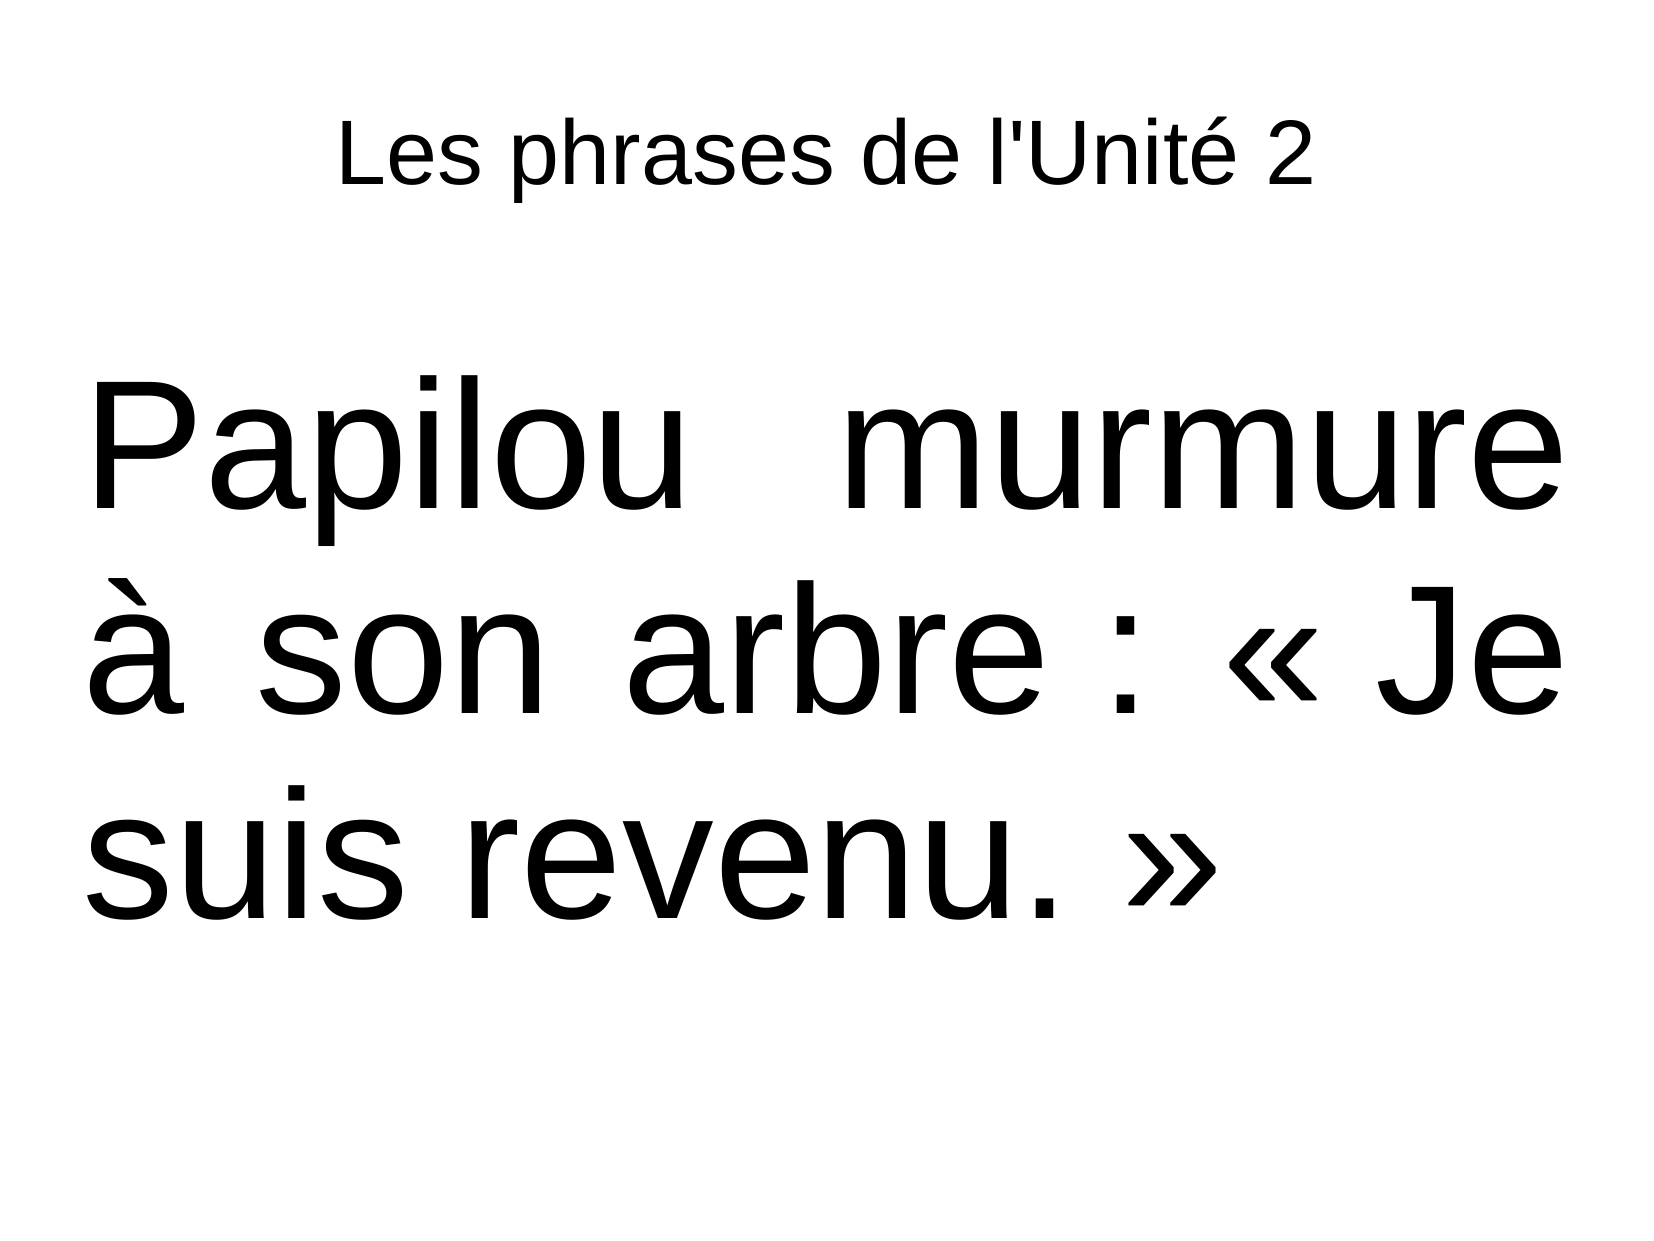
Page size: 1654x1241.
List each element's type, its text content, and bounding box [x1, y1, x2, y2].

title Les phrases de l'Unité 2 [82, 49, 1571, 257]
subtitle Papilou murmure à son arbre : « Je suis revenu. » [82, 290, 1571, 1010]
